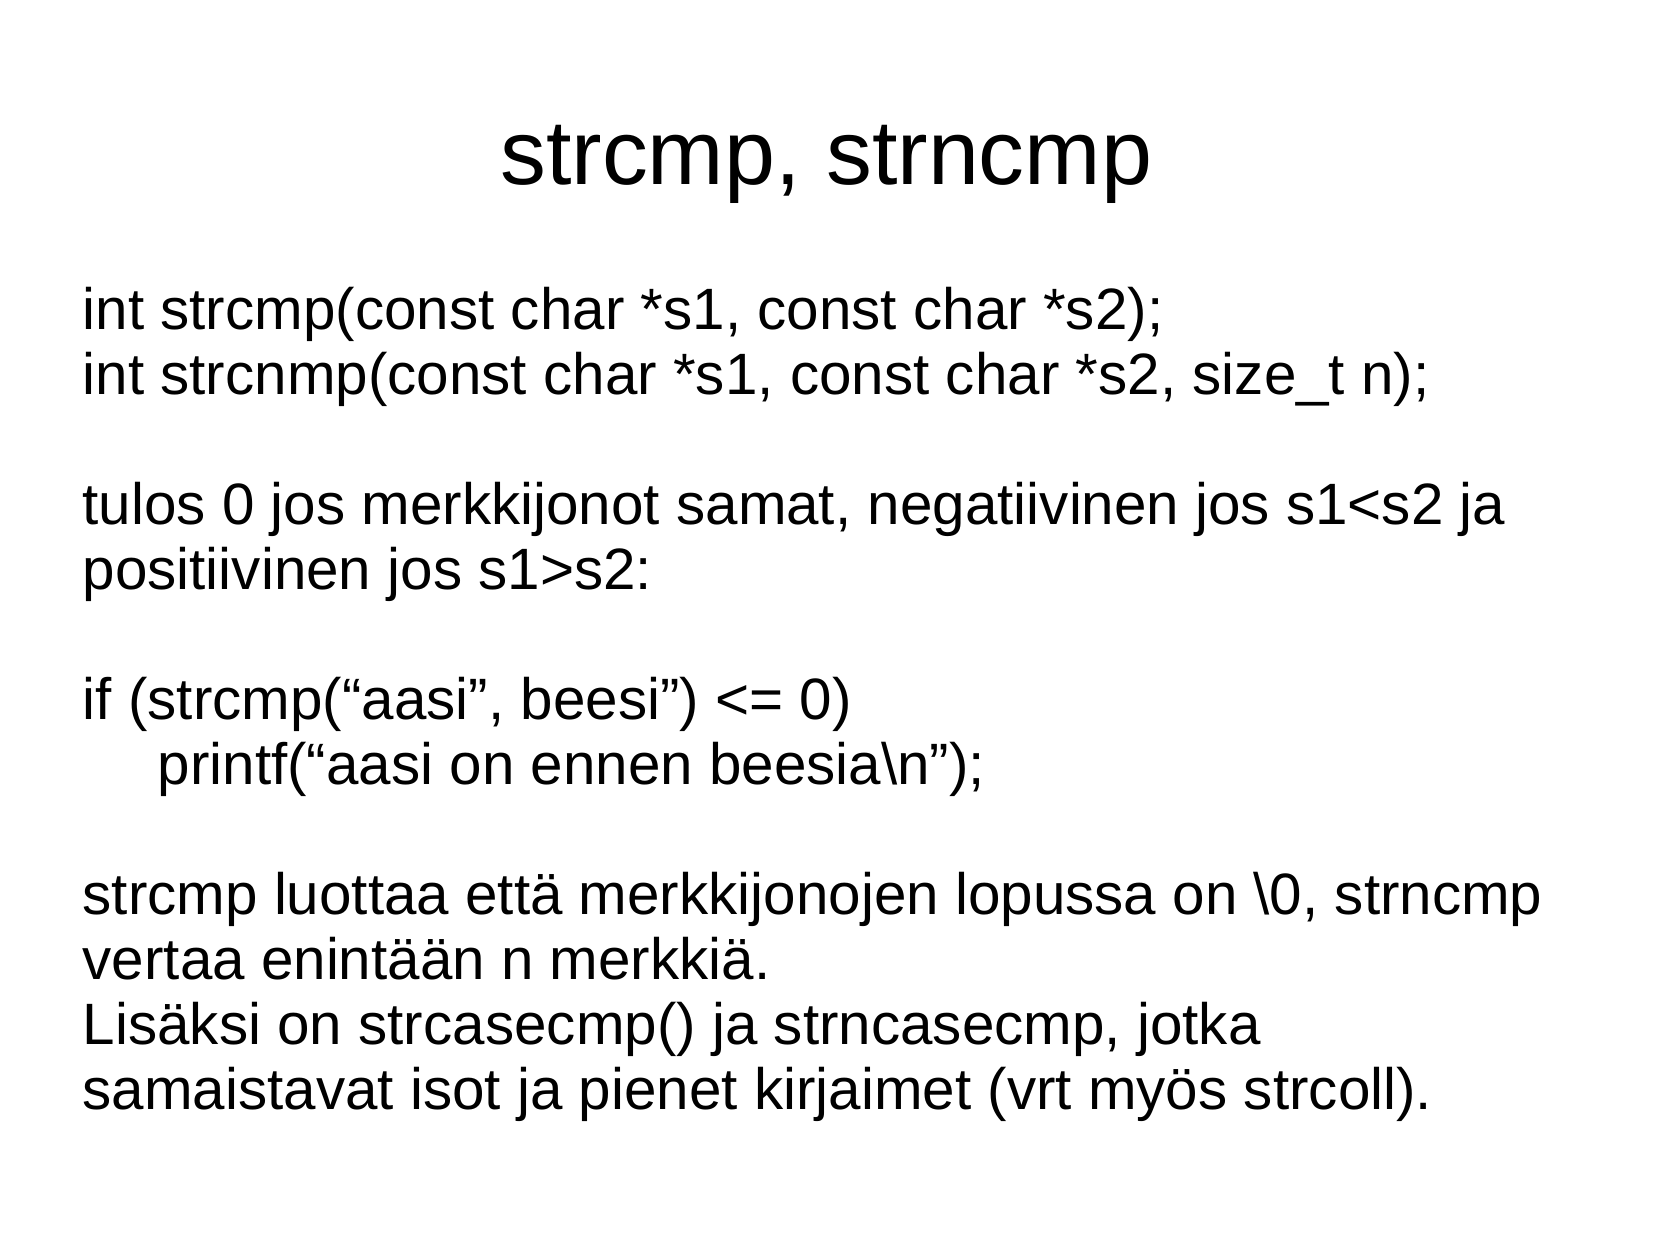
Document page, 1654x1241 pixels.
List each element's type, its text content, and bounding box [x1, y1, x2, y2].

title strcmp, strncmp [82, 56, 1571, 250]
subtitle int strcmp(const char *s1, const char *s2); int strcnmp(const char *s1, const char *s2, size_t n); tulos 0 jos merkkijonot samat, negatiivinen jos s1<s2 ja positiivinen jos s1>s2: if (strcmp(“aasi”, beesi”) <= 0) printf(“aasi on ennen beesia\n”); strcmp luottaa että merkkijonojen lopussa on \0, strncmp vertaa enintään n merkkiä. Lisäksi on strcasecmp() ja strncasecmp, jotka samaistavat isot ja pienet kirjaimet (vrt myös strcoll). [82, 278, 1571, 1121]
